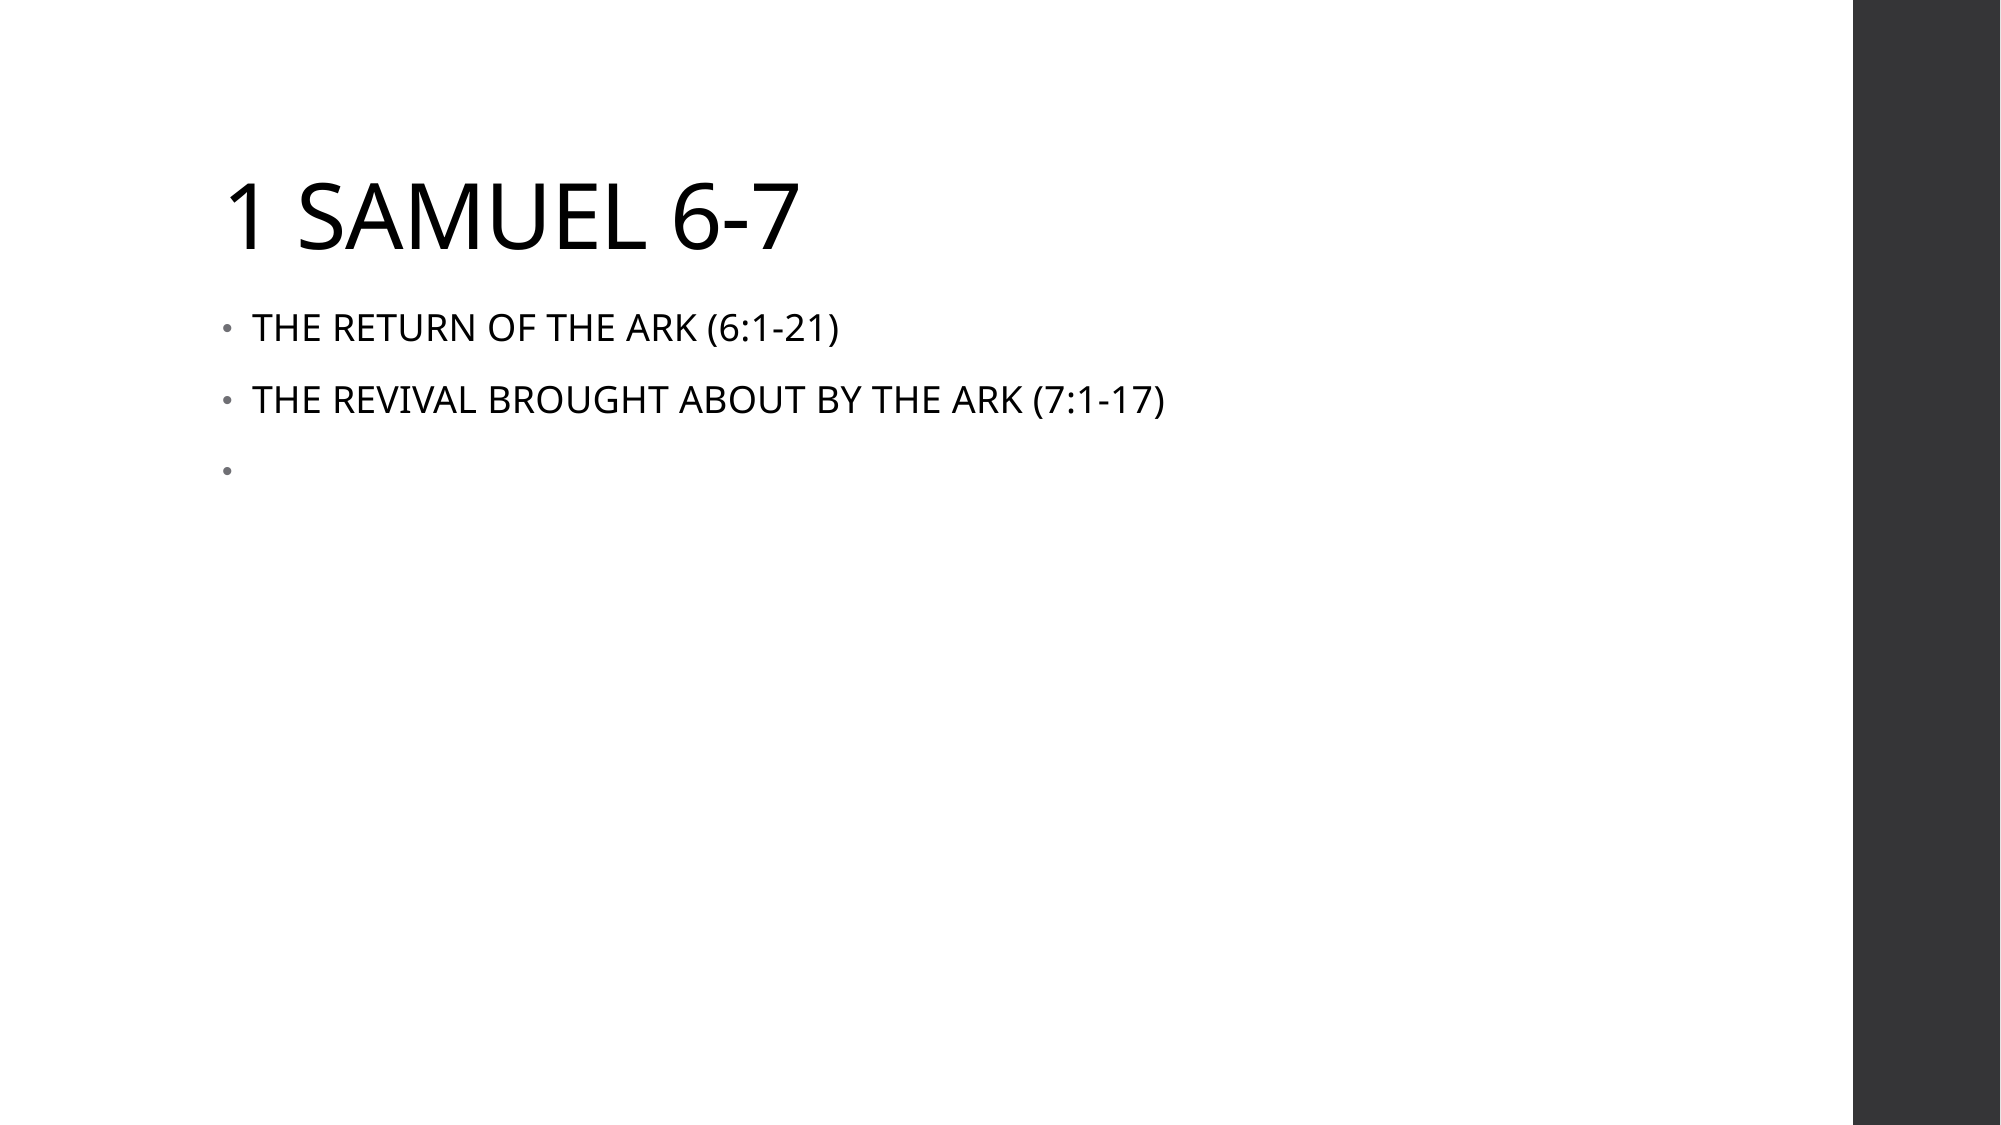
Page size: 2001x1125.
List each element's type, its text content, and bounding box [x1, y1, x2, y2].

list THE RETURN OF THE ARK (6:1-21) THE REVIVAL BROUGHT ABOUT BY THE ARK (7:1-17) [206, 299, 1617, 1014]
title 1 SAMUEL 6-7 [206, 60, 1797, 278]
